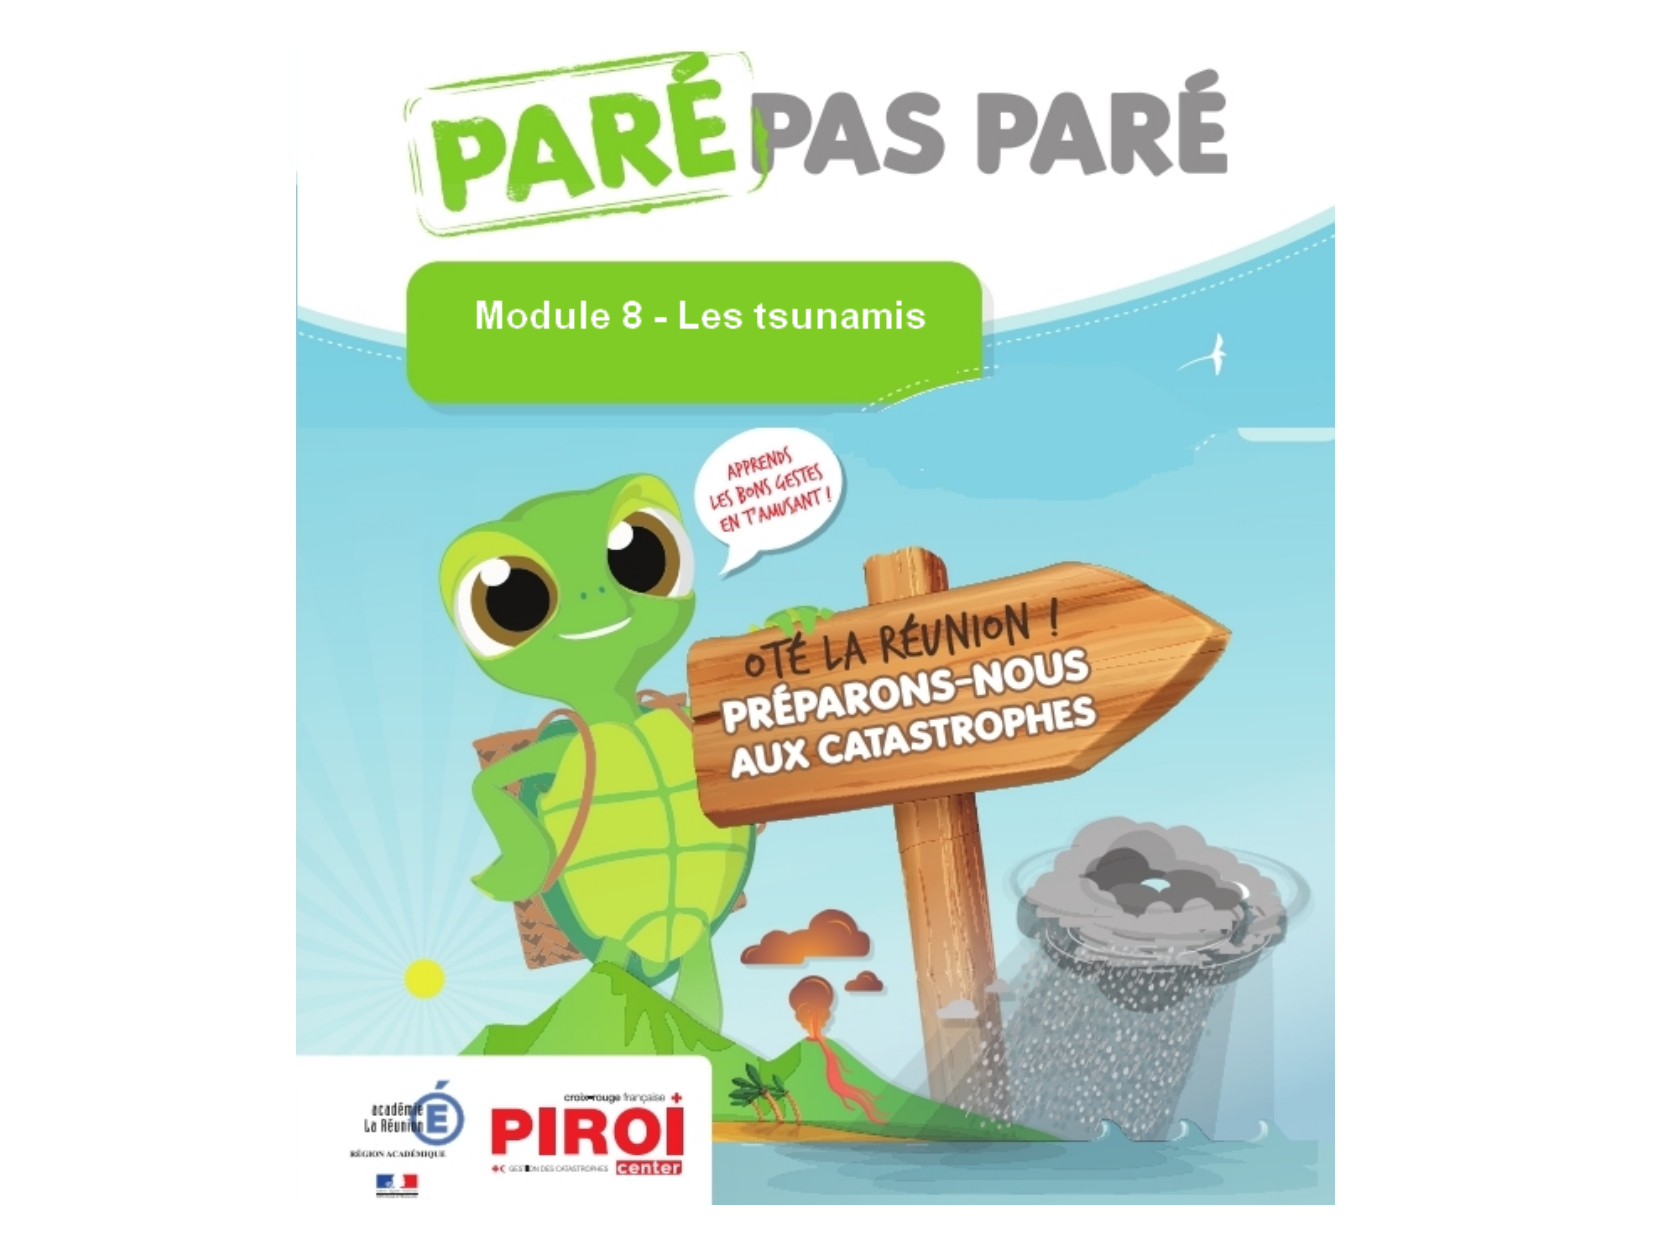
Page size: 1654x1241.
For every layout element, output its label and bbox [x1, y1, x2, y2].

picture [296, 47, 1335, 1205]
